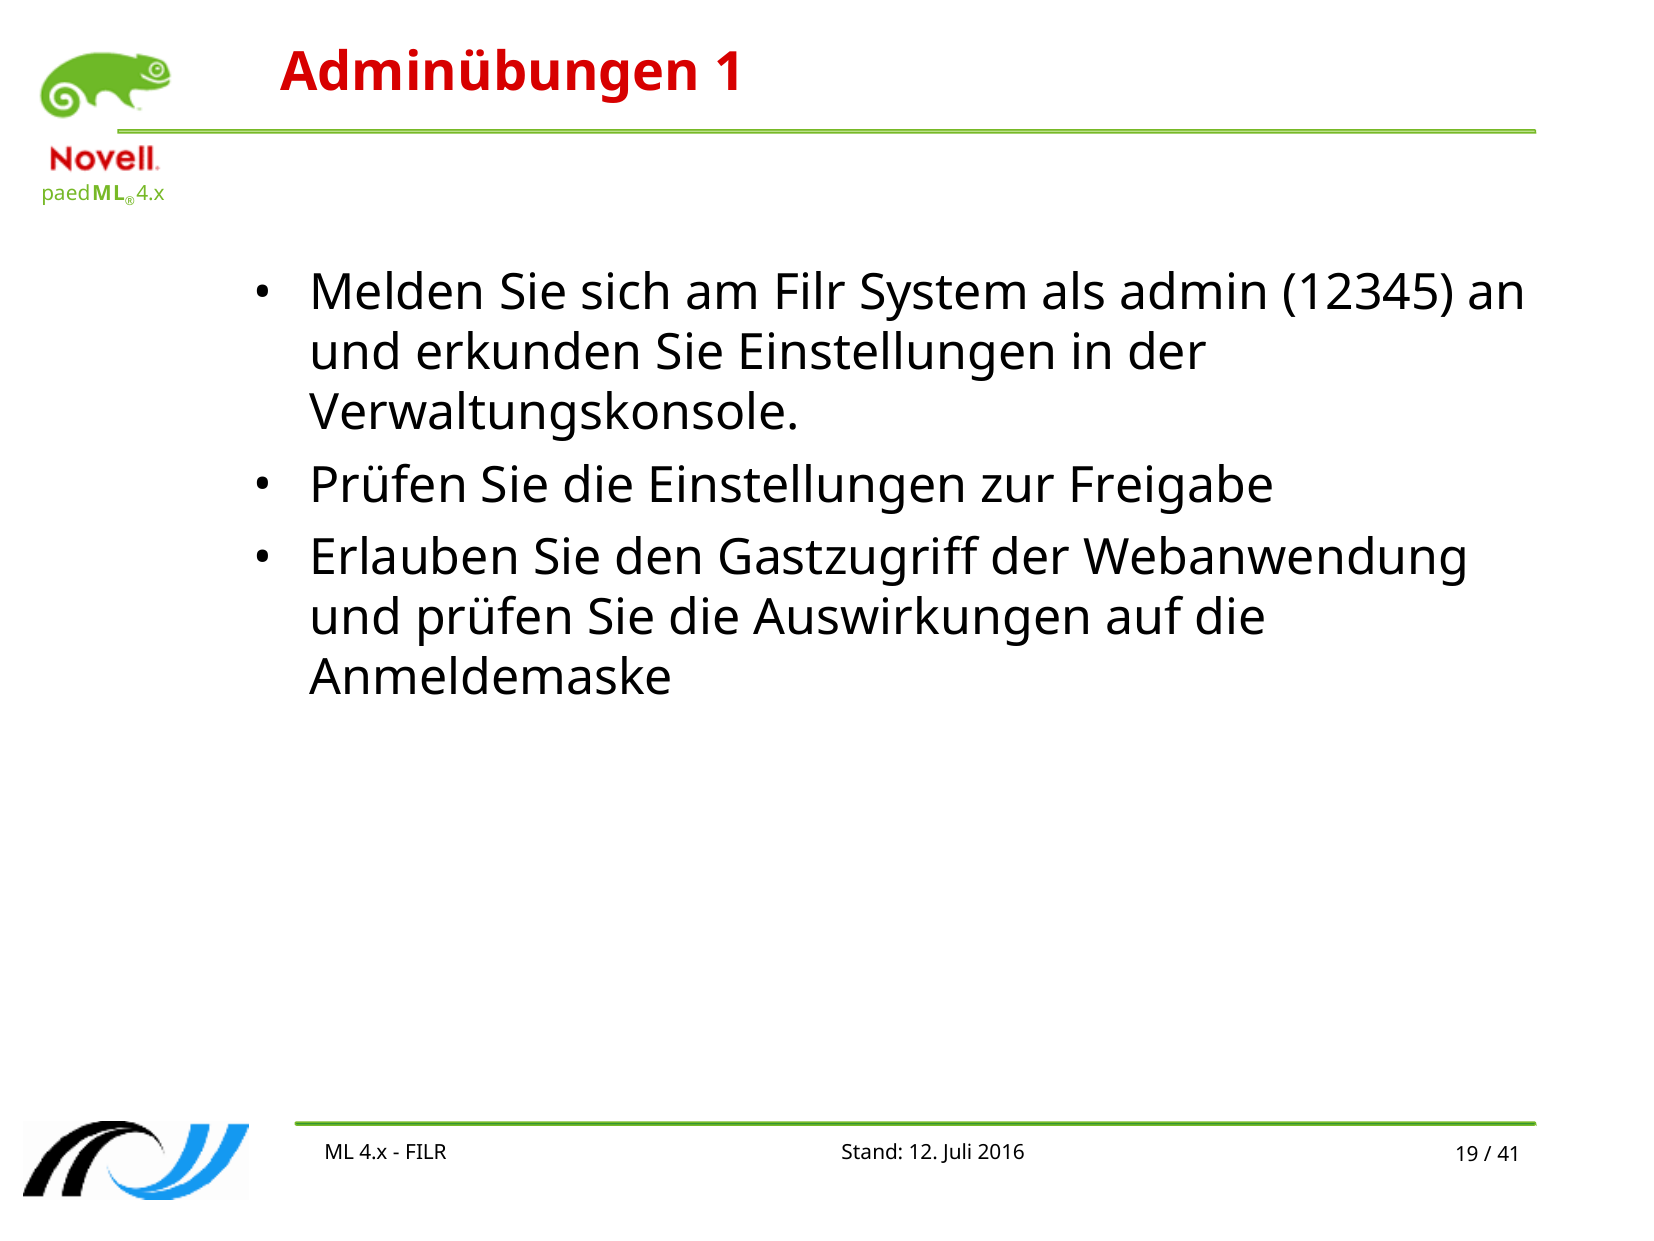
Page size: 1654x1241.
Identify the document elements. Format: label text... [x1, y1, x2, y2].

picture [23, 1121, 249, 1200]
list Melden Sie sich am Filr System als admin (12345) an und erkunden Sie Einstellungen in der Verwaltungskonsole. Prüfen Sie die Einstellungen zur Freigabe Erlauben Sie den Gastzugriff der Webanwendung und prüfen Sie die Auswirkungen auf die Anmeldemaske [253, 179, 1560, 957]
picture [26, 35, 184, 193]
title Adminübungen 1 [259, 17, 1534, 121]
